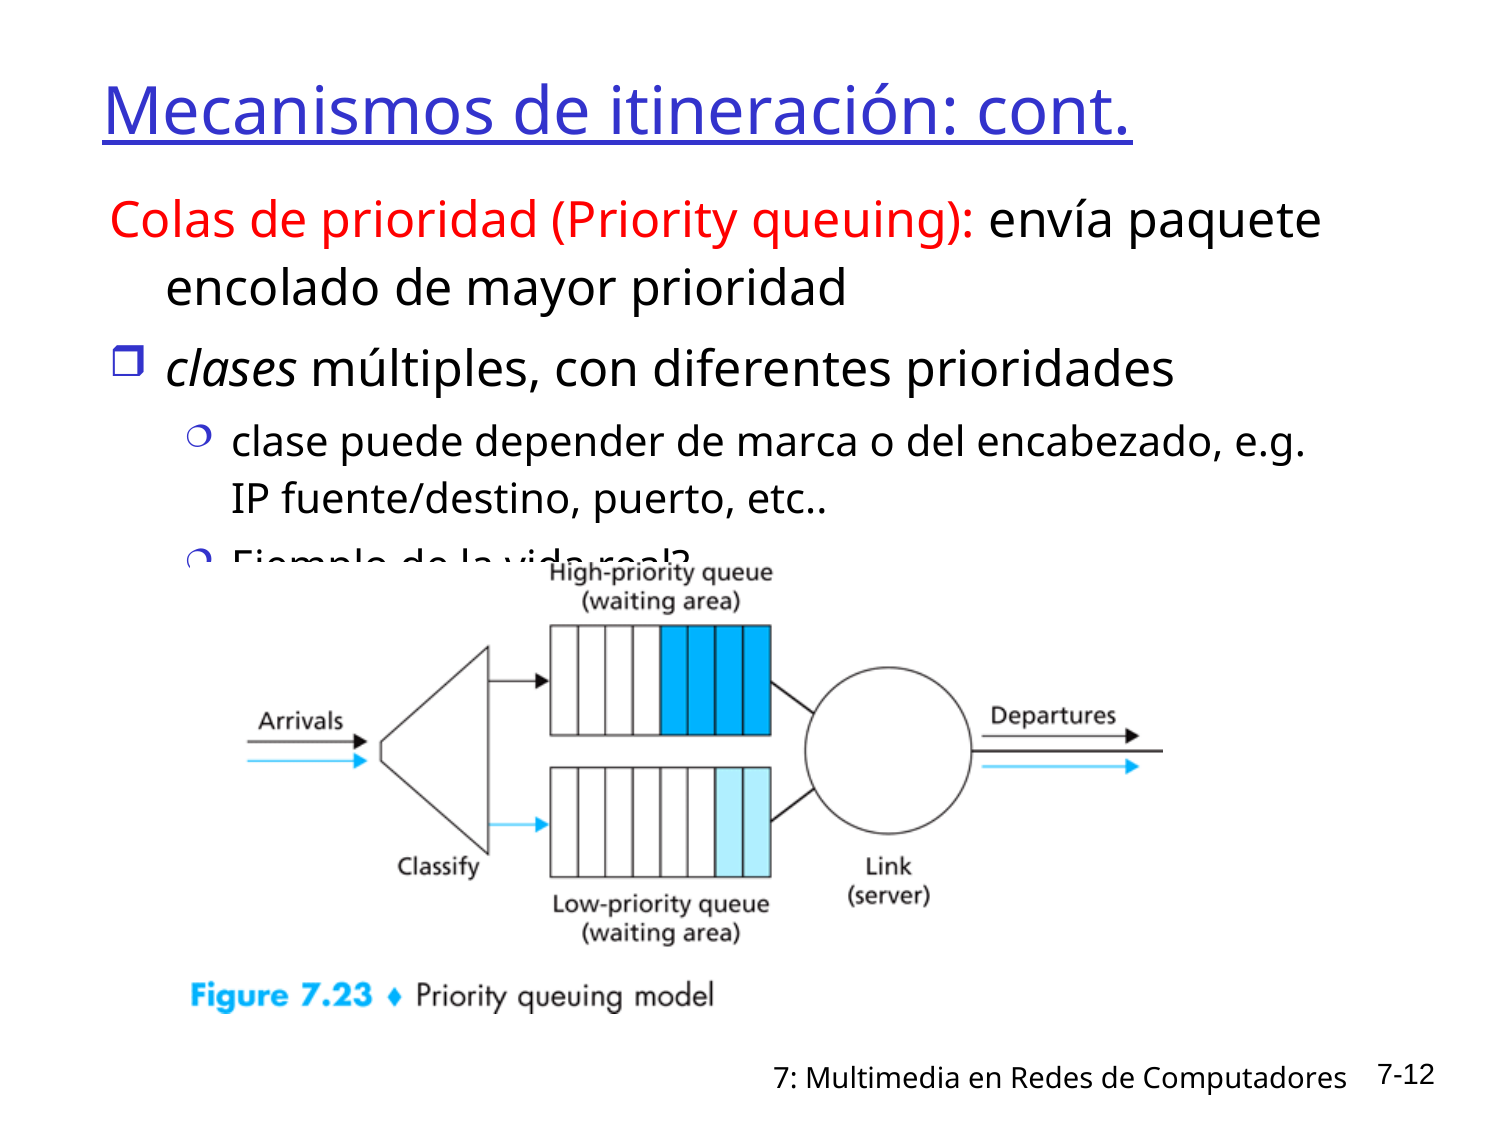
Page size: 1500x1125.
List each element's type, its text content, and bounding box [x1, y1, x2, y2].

list Colas de prioridad (Priority queuing): envía paquete encolado de mayor prioridad clases múltiples, con diferentes prioridades clase puede depender de marca o del encabezado, e.g. IP fuente/destino, puerto, etc.. Ejemplo de la vida real? [94, 175, 1370, 548]
title Mecanismos de itineración: cont. [87, 37, 1363, 181]
picture [190, 562, 1163, 1014]
picture [222, 994, 229, 1001]
